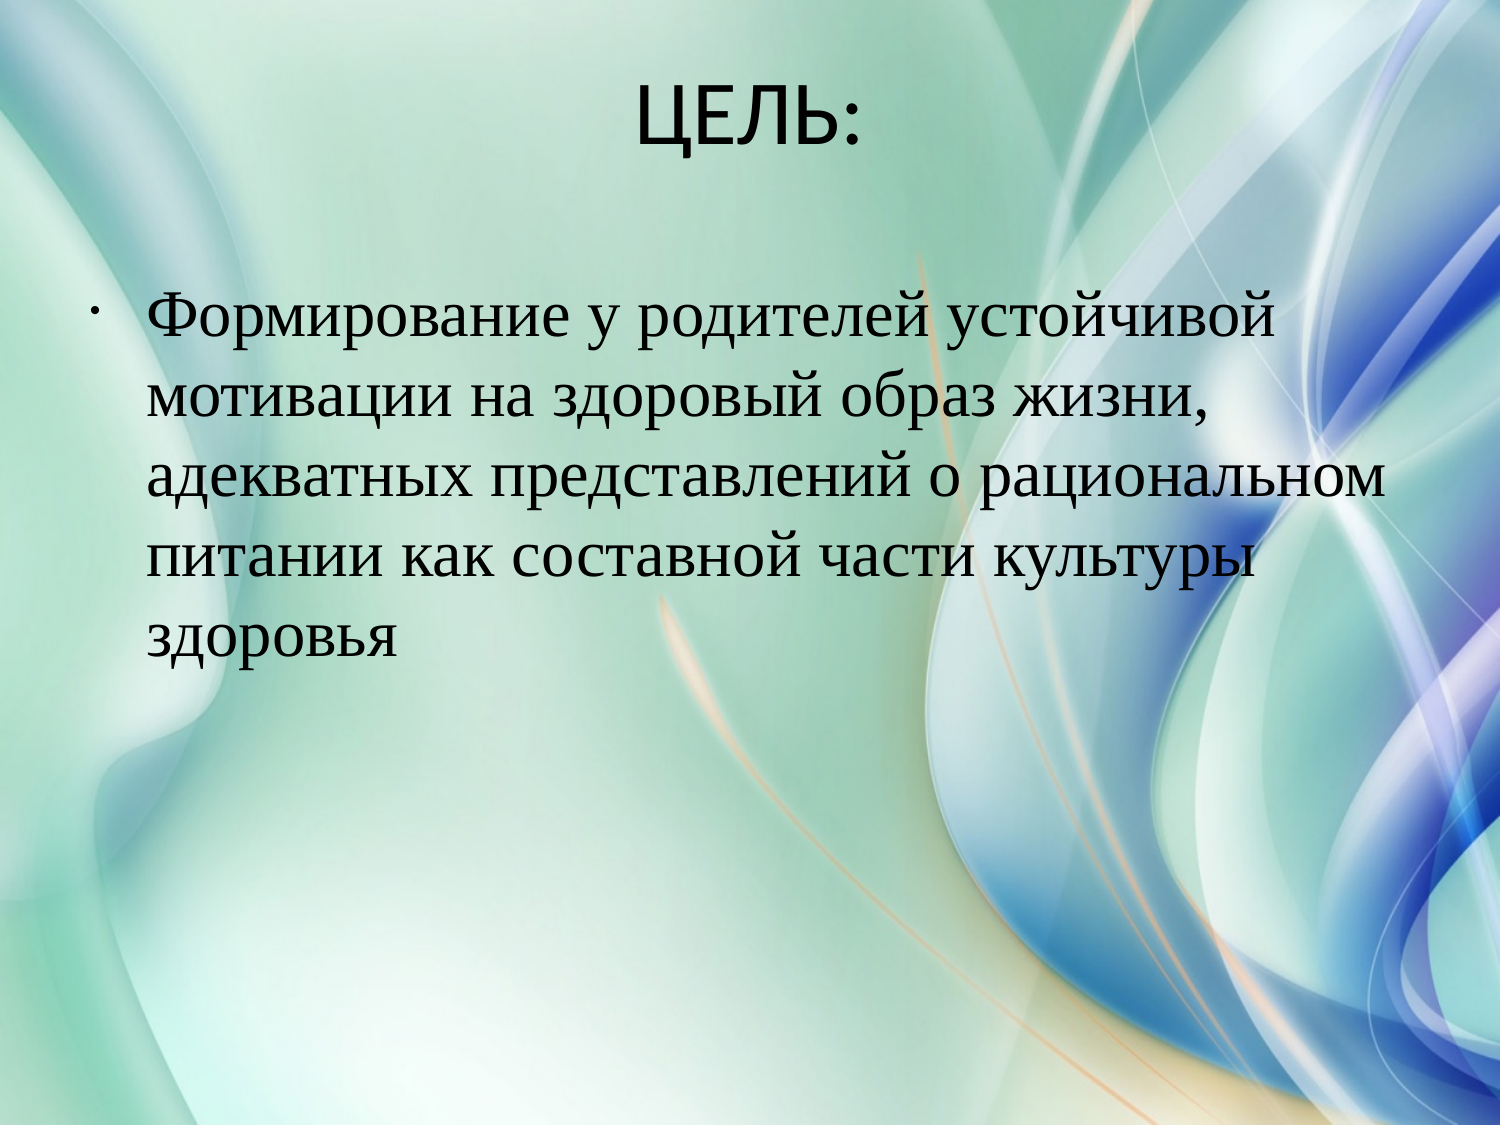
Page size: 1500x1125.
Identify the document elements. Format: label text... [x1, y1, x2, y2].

picture [0, 0, 1500, 1125]
title ЦЕЛЬ: [75, 45, 1425, 233]
list Формирование у родителей устойчивой мотивации на здоровый образ жизни, адекватных представлений о рациональном питании как составной части культуры здоровья [75, 262, 1425, 1005]
